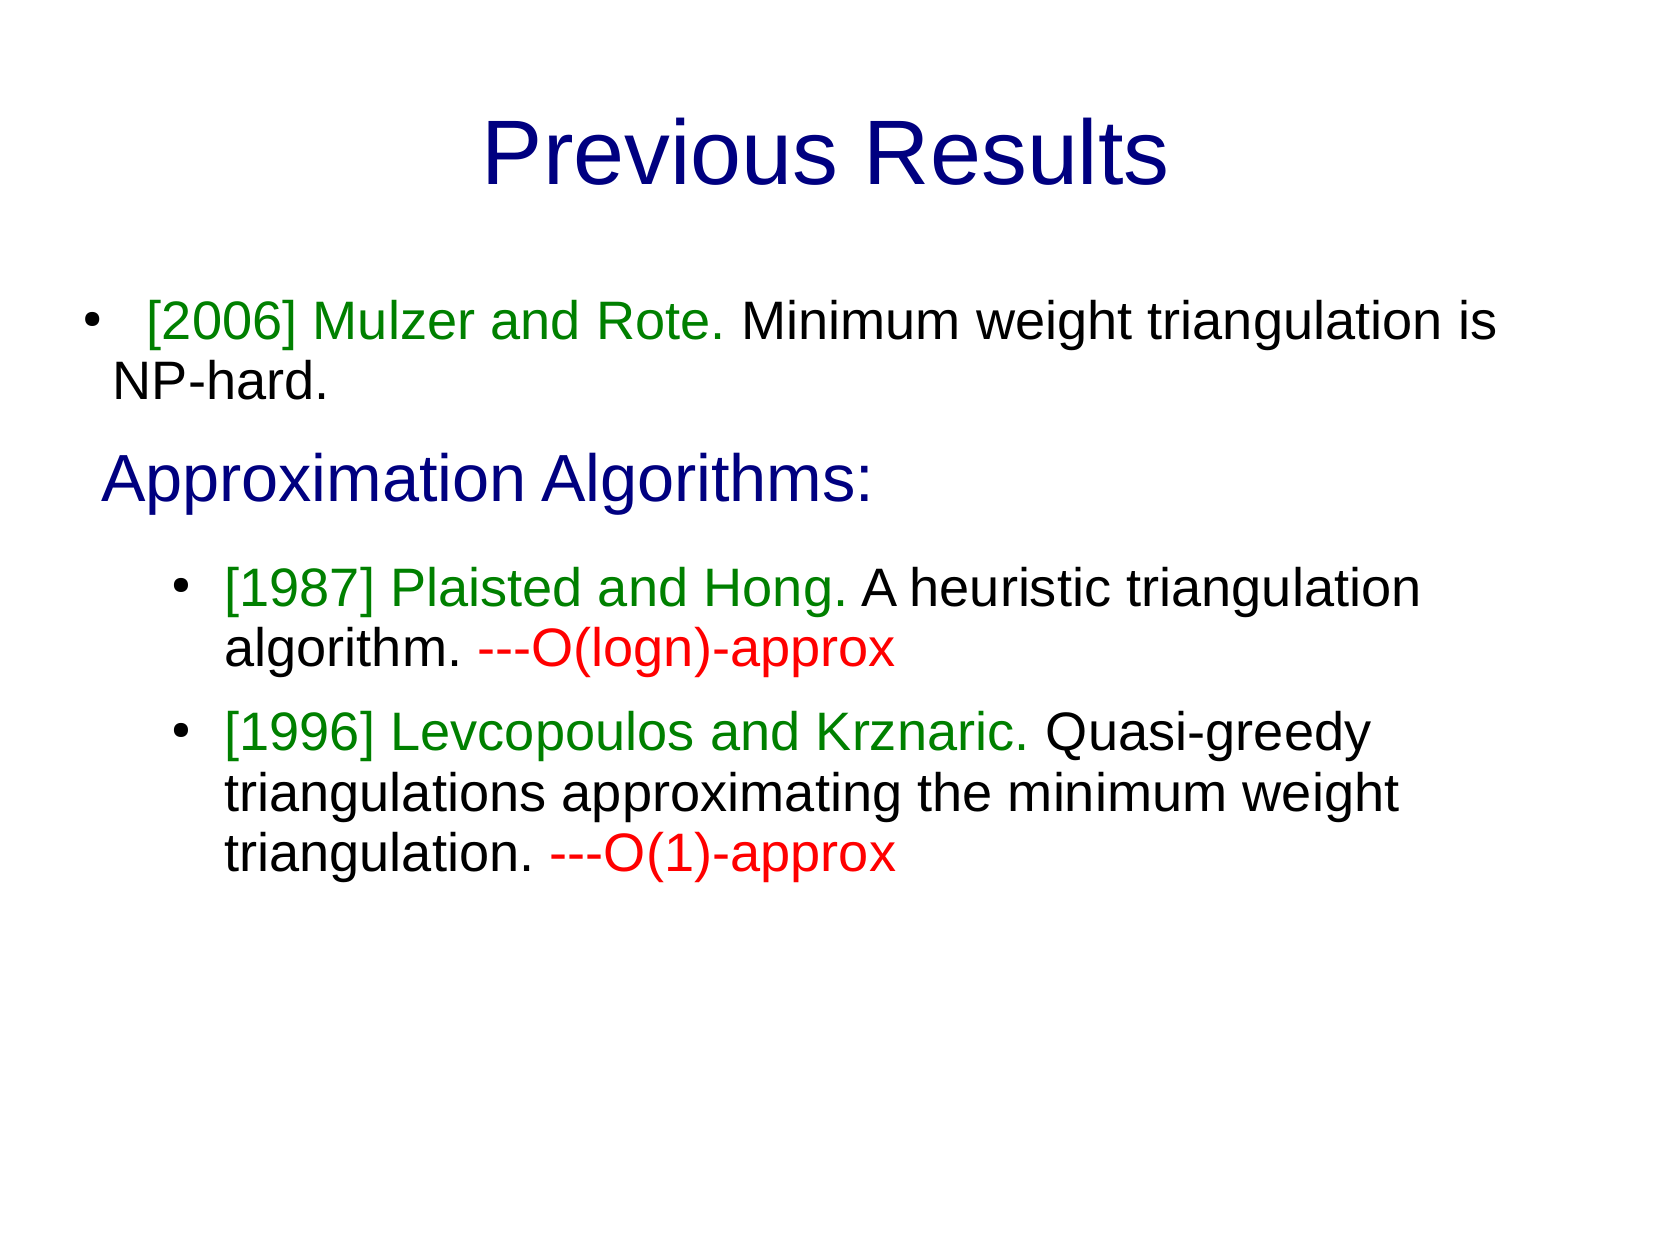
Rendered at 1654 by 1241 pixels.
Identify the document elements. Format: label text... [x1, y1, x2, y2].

title Previous Results [82, 56, 1571, 250]
list [2006] Mulzer and Rote. Minimum weight triangulation is NP-hard. Approximation Algorithms: [1987] Plaisted and Hong. A heuristic triangulation algorithm. ---O(logn)-approx [1996] Levcopoulos and Krznaric. Quasi-greedy triangulations approximating the minimum weight triangulation. ---O(1)-approx [82, 290, 1571, 1109]
